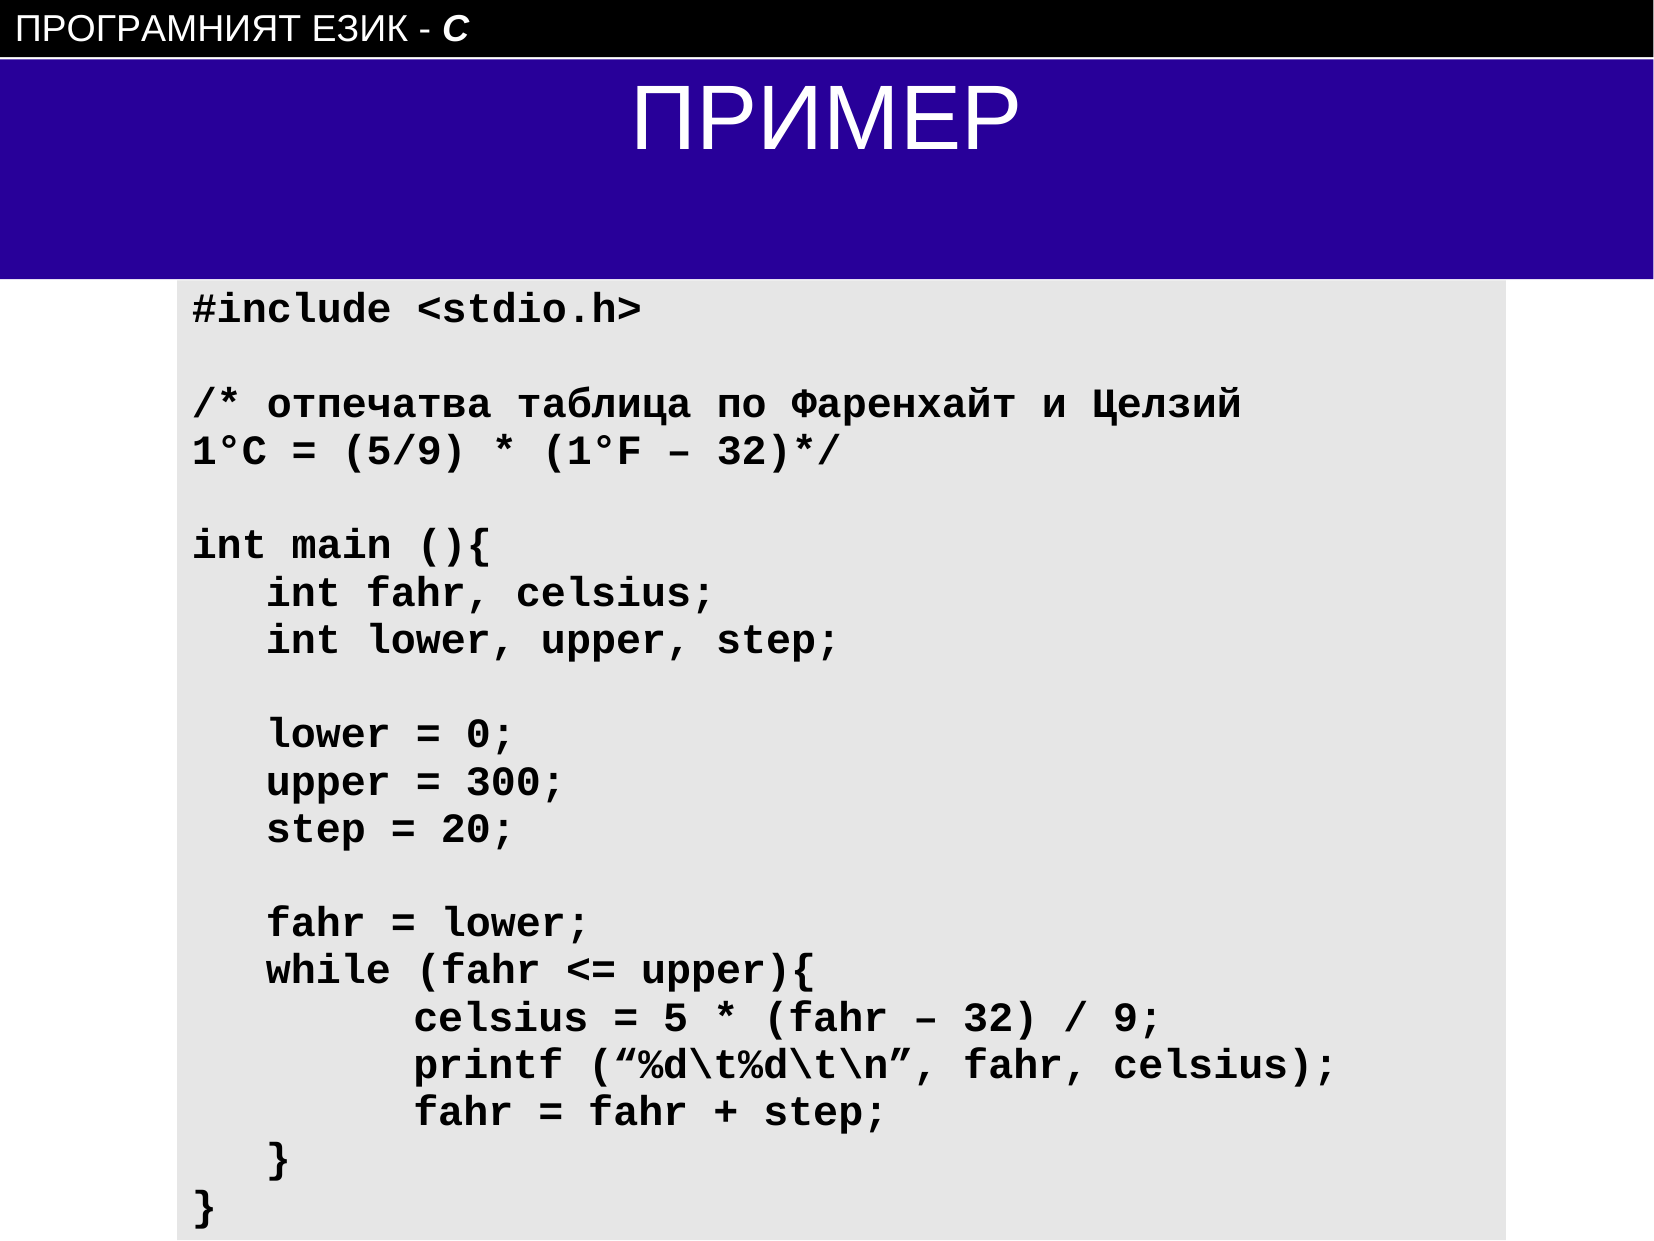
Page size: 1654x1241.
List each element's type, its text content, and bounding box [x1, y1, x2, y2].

text_box ПРИМЕР [0, 59, 1654, 280]
text_box ПРОГРАМНИЯT ЕЗИК - С [0, 0, 1654, 58]
text_box #include <stdio.h> /* отпечатва таблица по Фаренхайт и Целзий 1°С = (5/9) * (1°F – 32)*/ int main (){ int fahr, celsius; int lower, upper, step; lower = 0; upper = 300; step = 20; fahr = lower; while (fahr <= upper){ celsius = 5 * (fahr – 32) / 9; printf (“%d\t%d\t\n”, fahr, celsius); fahr = fahr + step; } } [177, 280, 1506, 1241]
